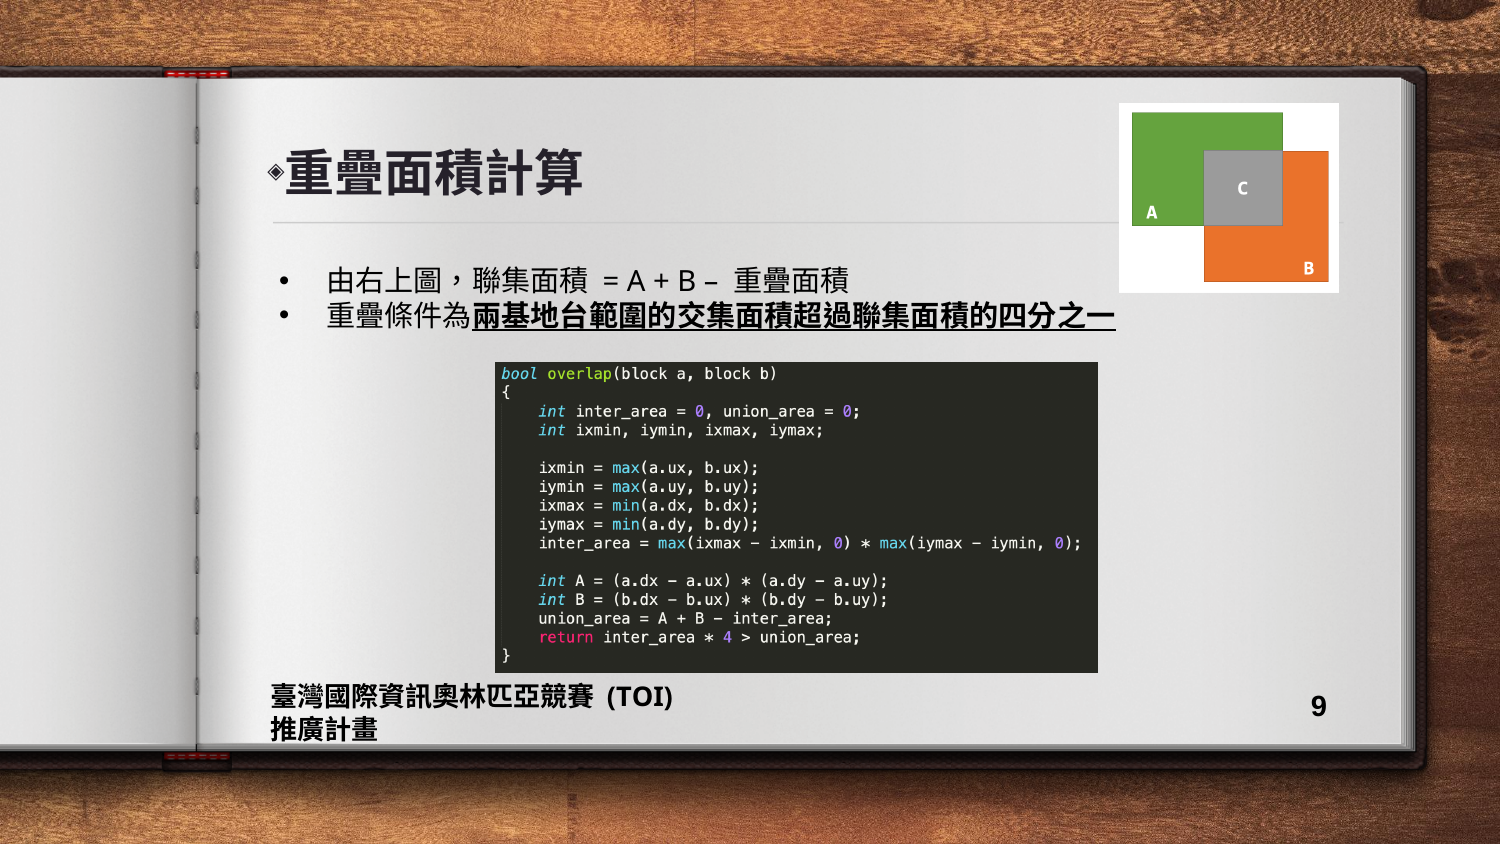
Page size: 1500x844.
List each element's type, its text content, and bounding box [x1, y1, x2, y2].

text_box 由右上圖，聯集面積 = A + B – 重疊面積 重疊條件為兩基地台範圍的交集面積超過聯集面積的四分之一 [264, 255, 1341, 362]
text_box [1295, 672, 1386, 737]
text_box 重疊面積計算 [252, 126, 746, 216]
picture [495, 362, 1098, 673]
picture [1119, 103, 1339, 293]
